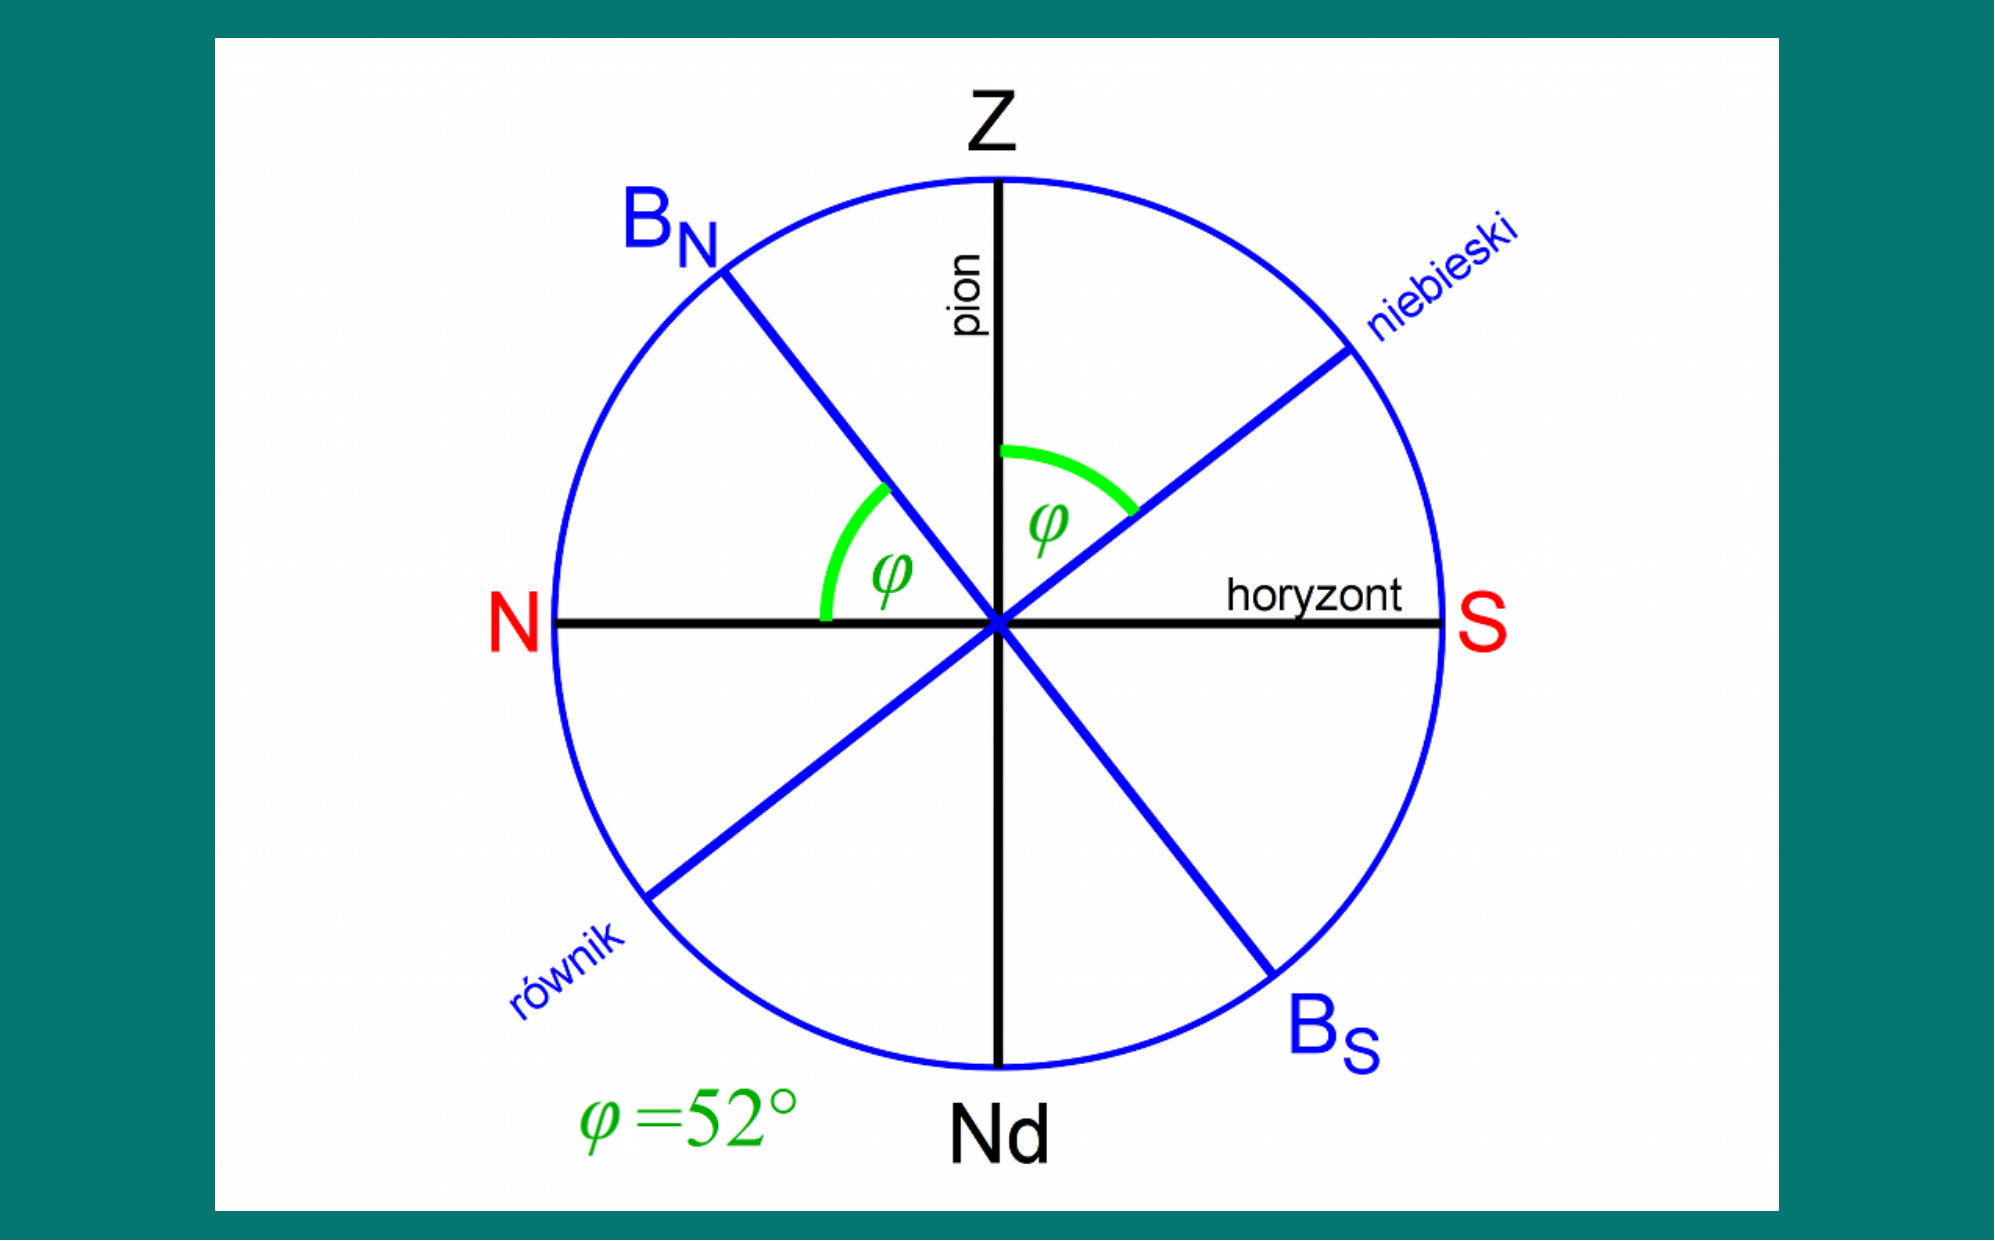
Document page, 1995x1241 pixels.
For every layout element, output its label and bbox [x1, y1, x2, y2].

picture [215, 38, 1779, 1211]
